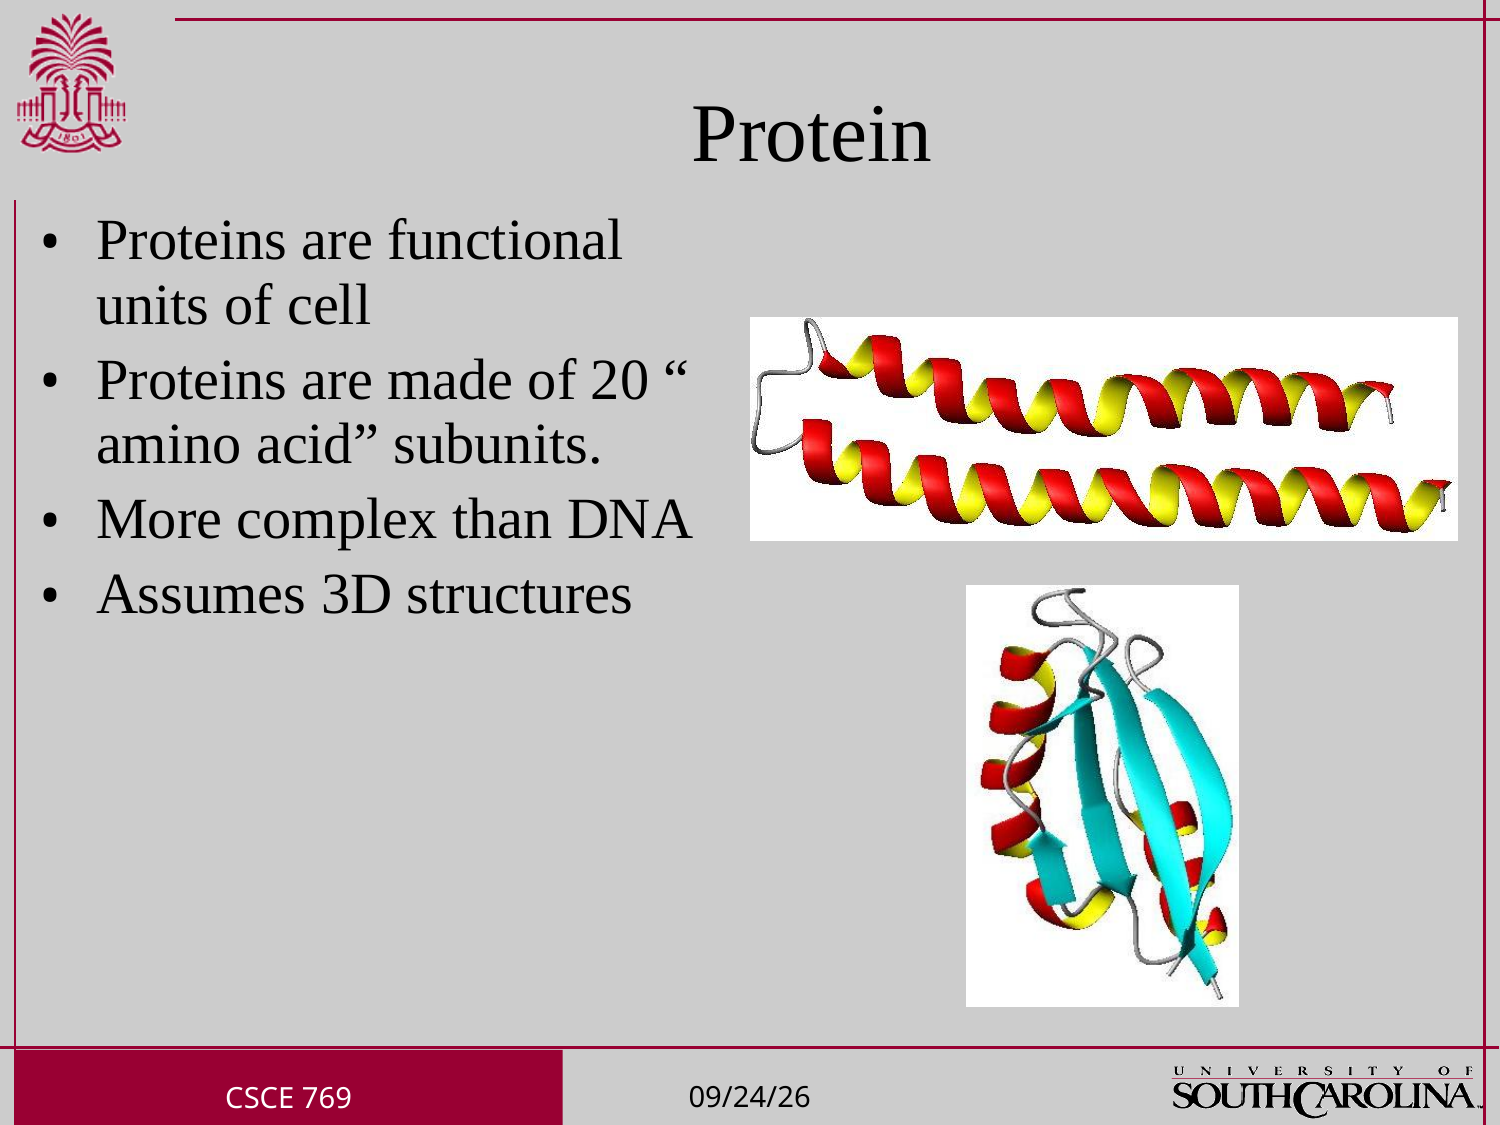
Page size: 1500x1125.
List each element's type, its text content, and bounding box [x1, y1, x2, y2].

picture [750, 317, 1458, 541]
picture [1162, 1049, 1483, 1125]
picture [12, 12, 131, 155]
list Proteins are functional units of cell Proteins are made of 20 “amino acid” subunits. More complex than DNA Assumes 3D structures [24, 200, 733, 1028]
title Protein [174, 9, 1450, 188]
picture [966, 585, 1239, 1007]
